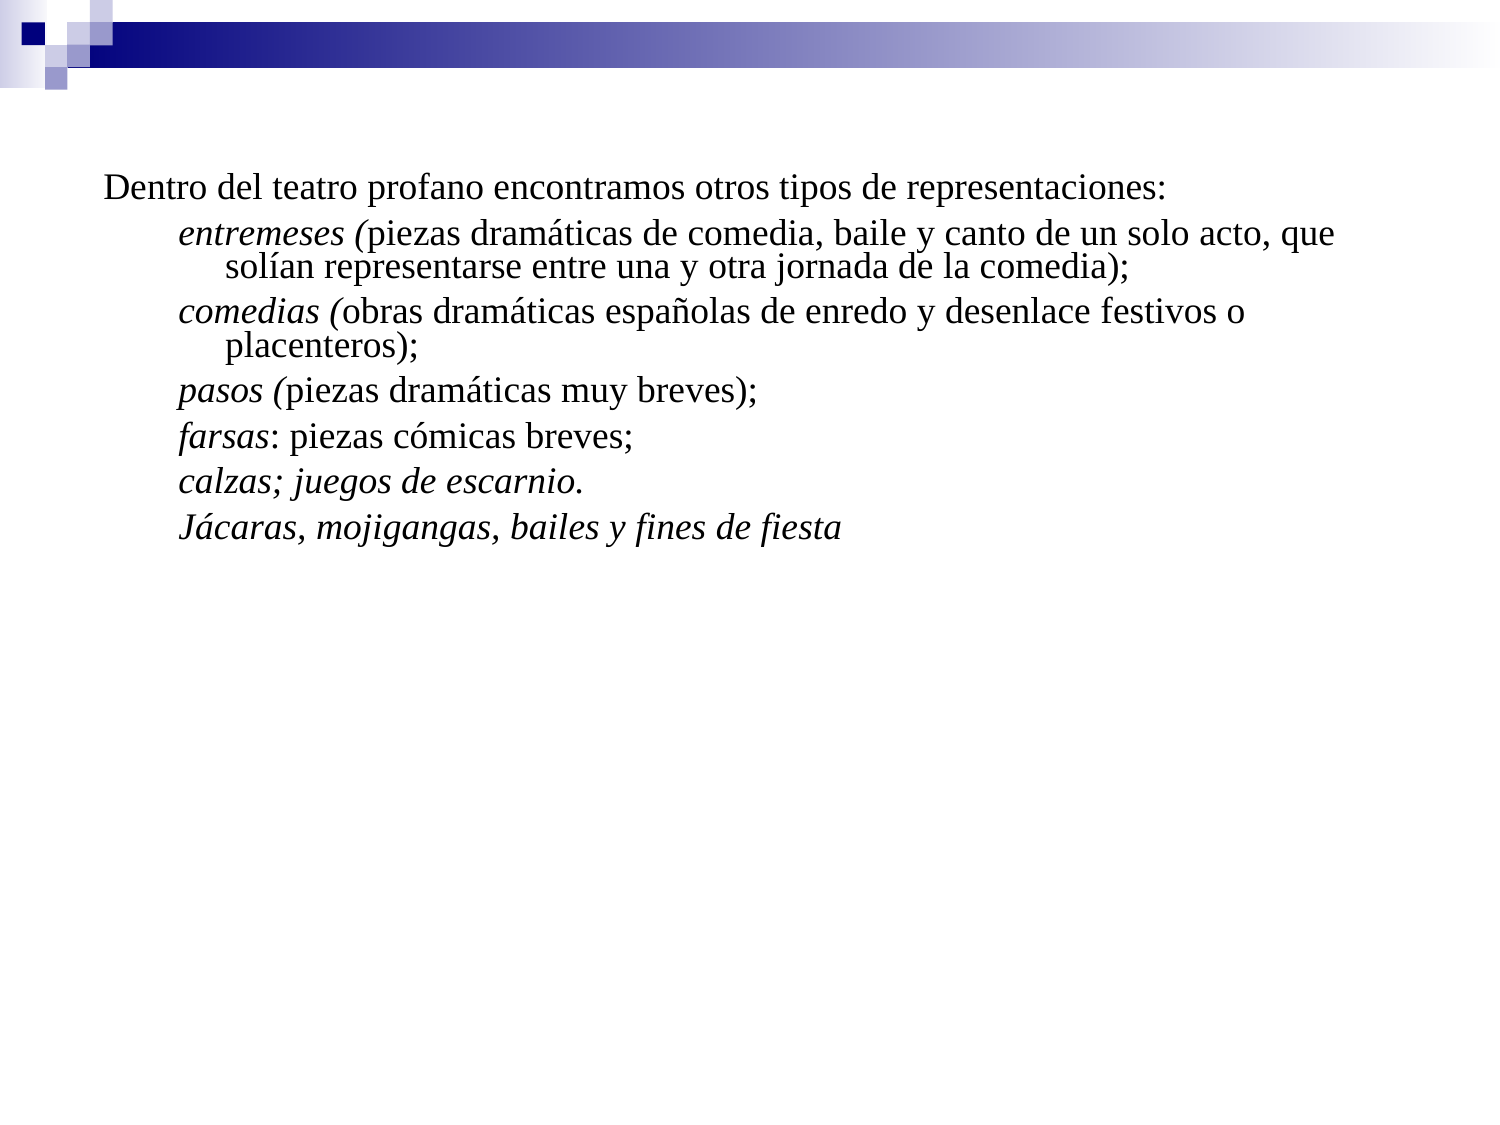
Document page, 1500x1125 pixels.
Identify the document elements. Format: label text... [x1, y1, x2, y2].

list Dentro del teatro profano encontramos otros tipos de representaciones: entremeses (piezas dramáticas de comedia, baile y canto de un solo acto, que solían representarse entre una y otra jornada de la comedia); comedias (obras dramáticas españolas de enredo y desenlace festivos o placenteros); pasos (piezas dramáticas muy breves); farsas: piezas cómicas breves; calzas; juegos de escarnio. Jácaras, mojigangas, bailes y fines de fiesta [88, 165, 1439, 803]
